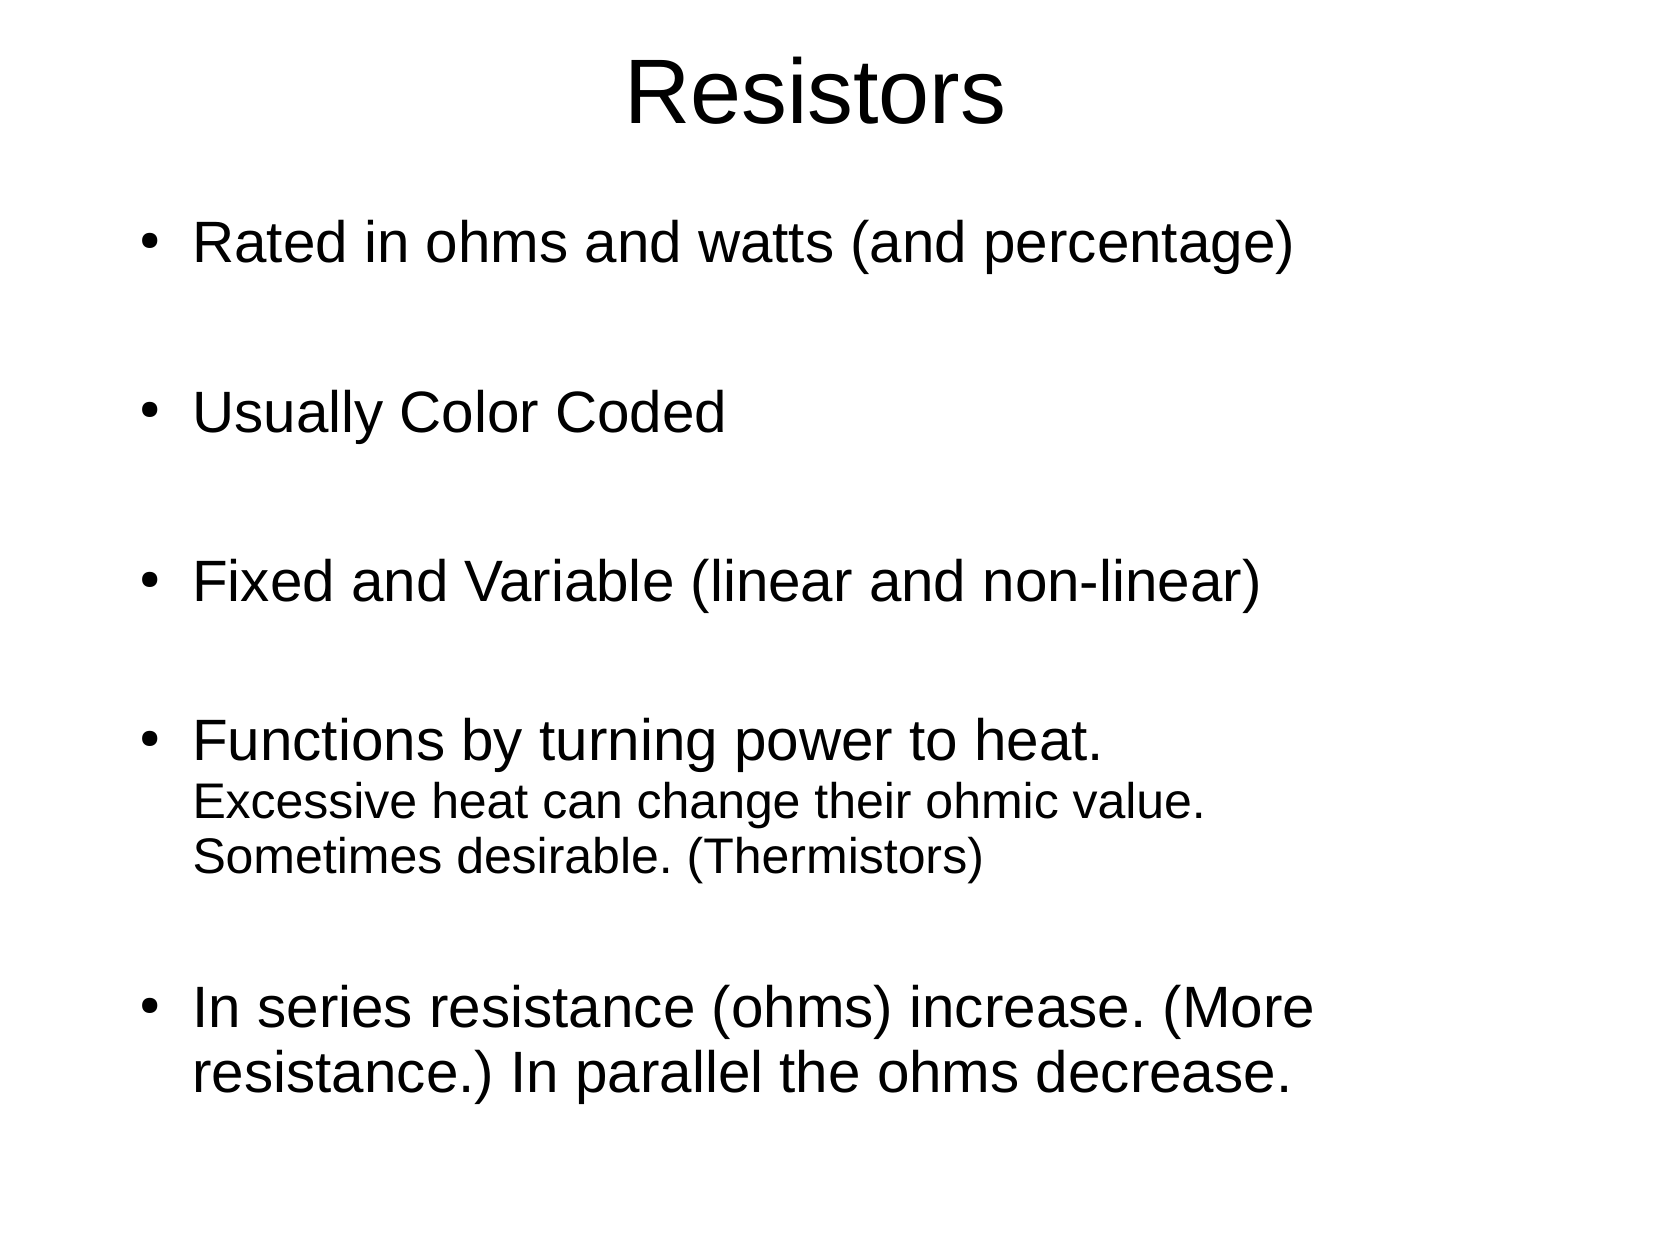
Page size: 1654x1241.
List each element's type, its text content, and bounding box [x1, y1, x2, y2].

text_box Resistors [611, 40, 1021, 143]
list Rated in ohms and watts (and percentage) Usually Color Coded Fixed and Variable (linear and non-linear) Functions by turning power to heat. Excessive heat can change their ohmic value. Sometimes desirable. (Thermistors) In series resistance (ohms) increase. (More resistance.) In parallel the ohms decrease. [121, 210, 1516, 1168]
